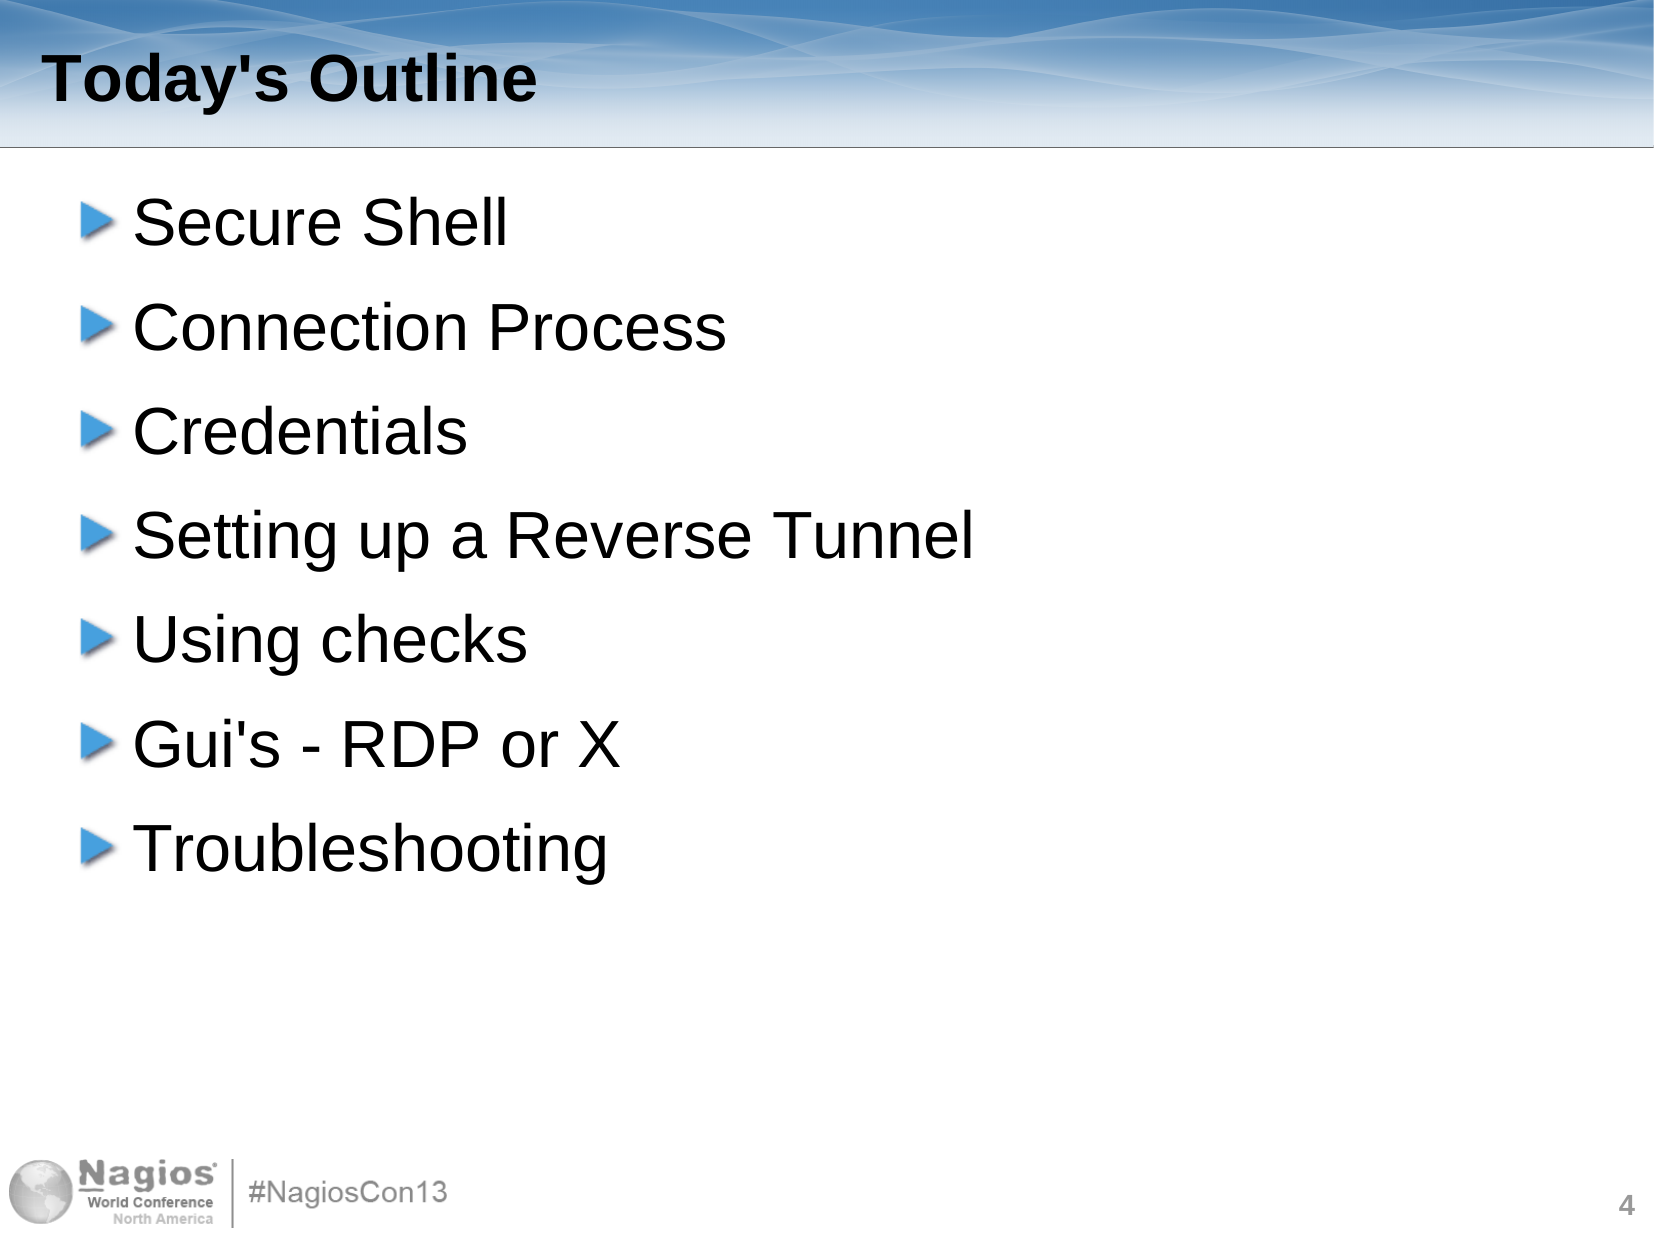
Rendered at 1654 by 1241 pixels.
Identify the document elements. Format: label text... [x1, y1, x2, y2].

picture [9, 1159, 453, 1228]
list Secure Shell Connection Process Credentials Setting up a Reverse Tunnel Using checks Gui's - RDP or X Troubleshooting [61, 185, 1550, 989]
title Today's Outline [41, 29, 1248, 127]
picture [0, 0, 1654, 147]
